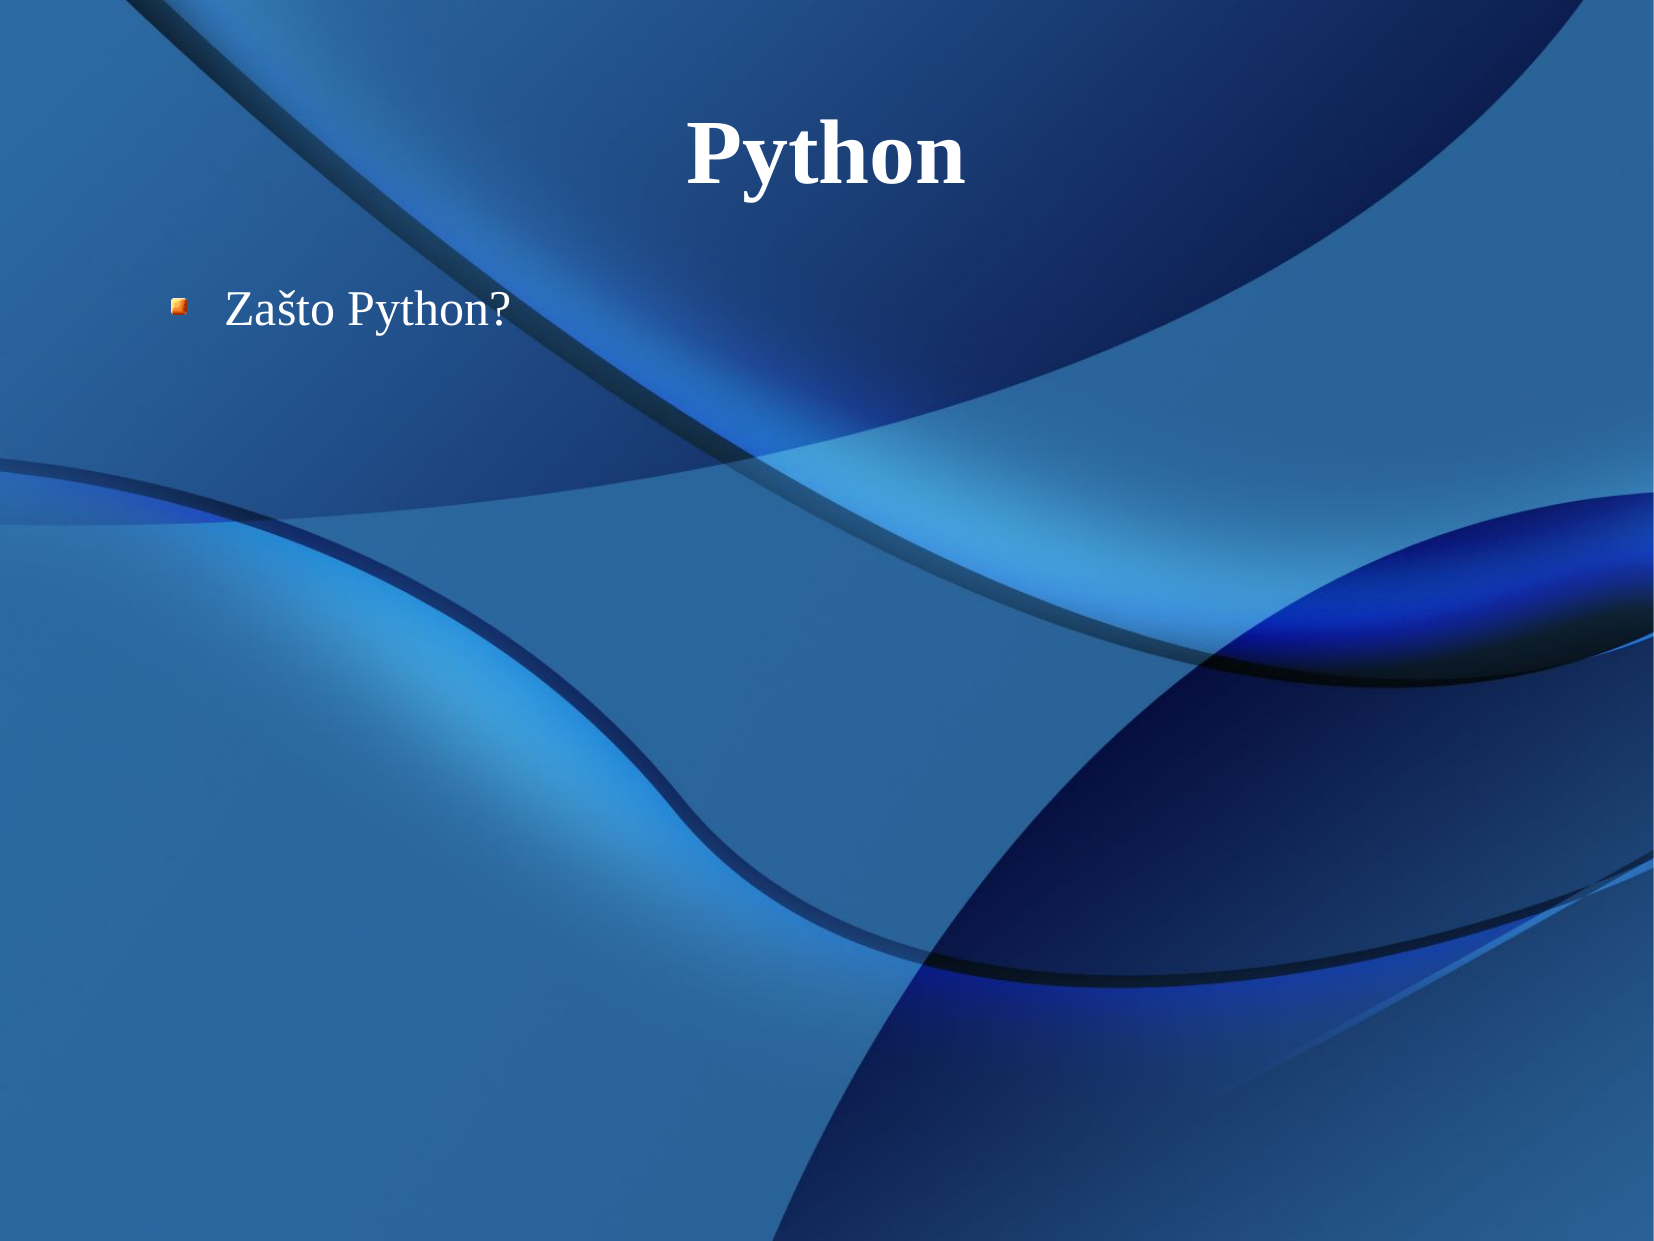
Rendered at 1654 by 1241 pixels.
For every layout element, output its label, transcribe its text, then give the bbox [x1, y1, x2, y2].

list Zašto Python? [82, 290, 1536, 1094]
title Python [82, 49, 1571, 257]
picture [0, 0, 1654, 1241]
